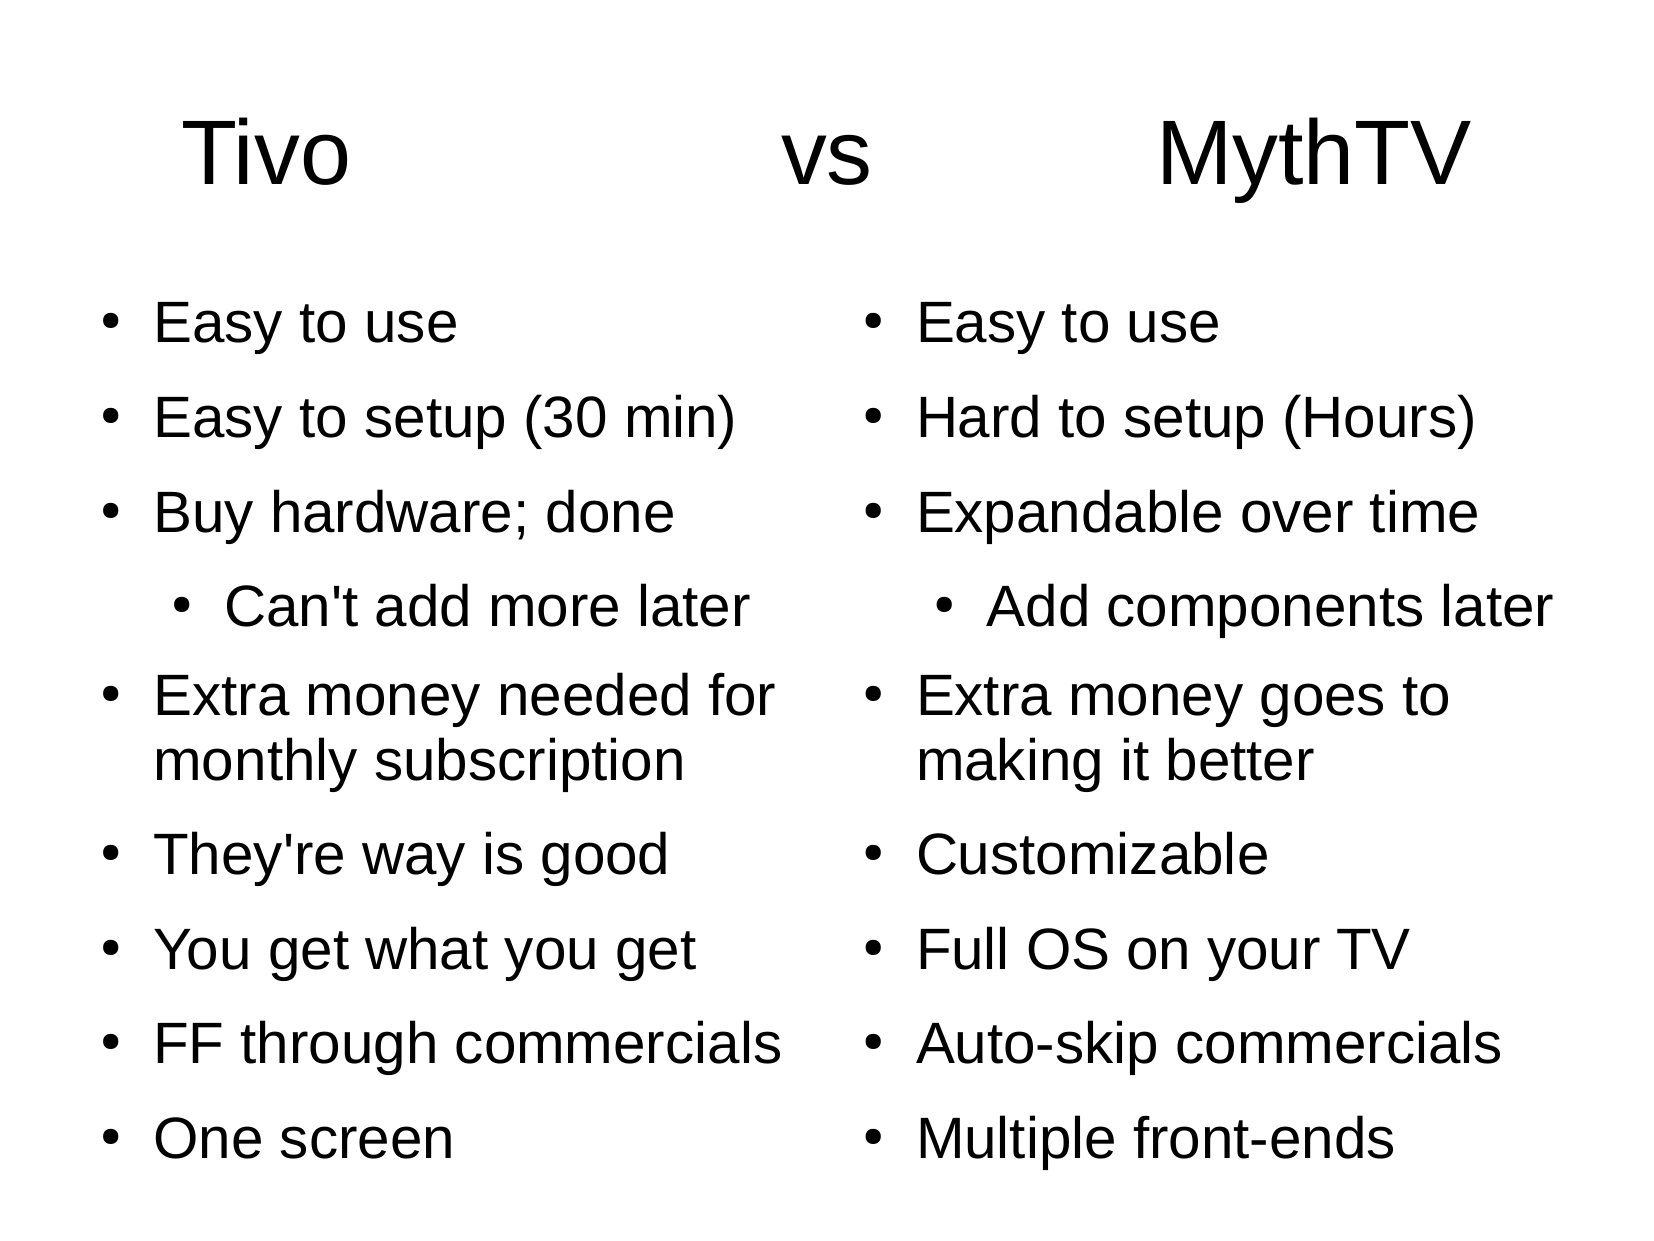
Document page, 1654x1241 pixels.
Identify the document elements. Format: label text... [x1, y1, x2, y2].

list Easy to use Hard to setup (Hours) Expandable over time Add components later Extra money goes to making it better Customizable Full OS on your TV Auto-skip commercials Multiple front-ends [845, 290, 1572, 1171]
list Easy to use Easy to setup (30 min) Buy hardware; done Can't add more later Extra money needed for monthly subscription They're way is good You get what you get FF through commercials One screen [82, 290, 809, 1171]
title Tivo vs MythTV [82, 49, 1571, 257]
